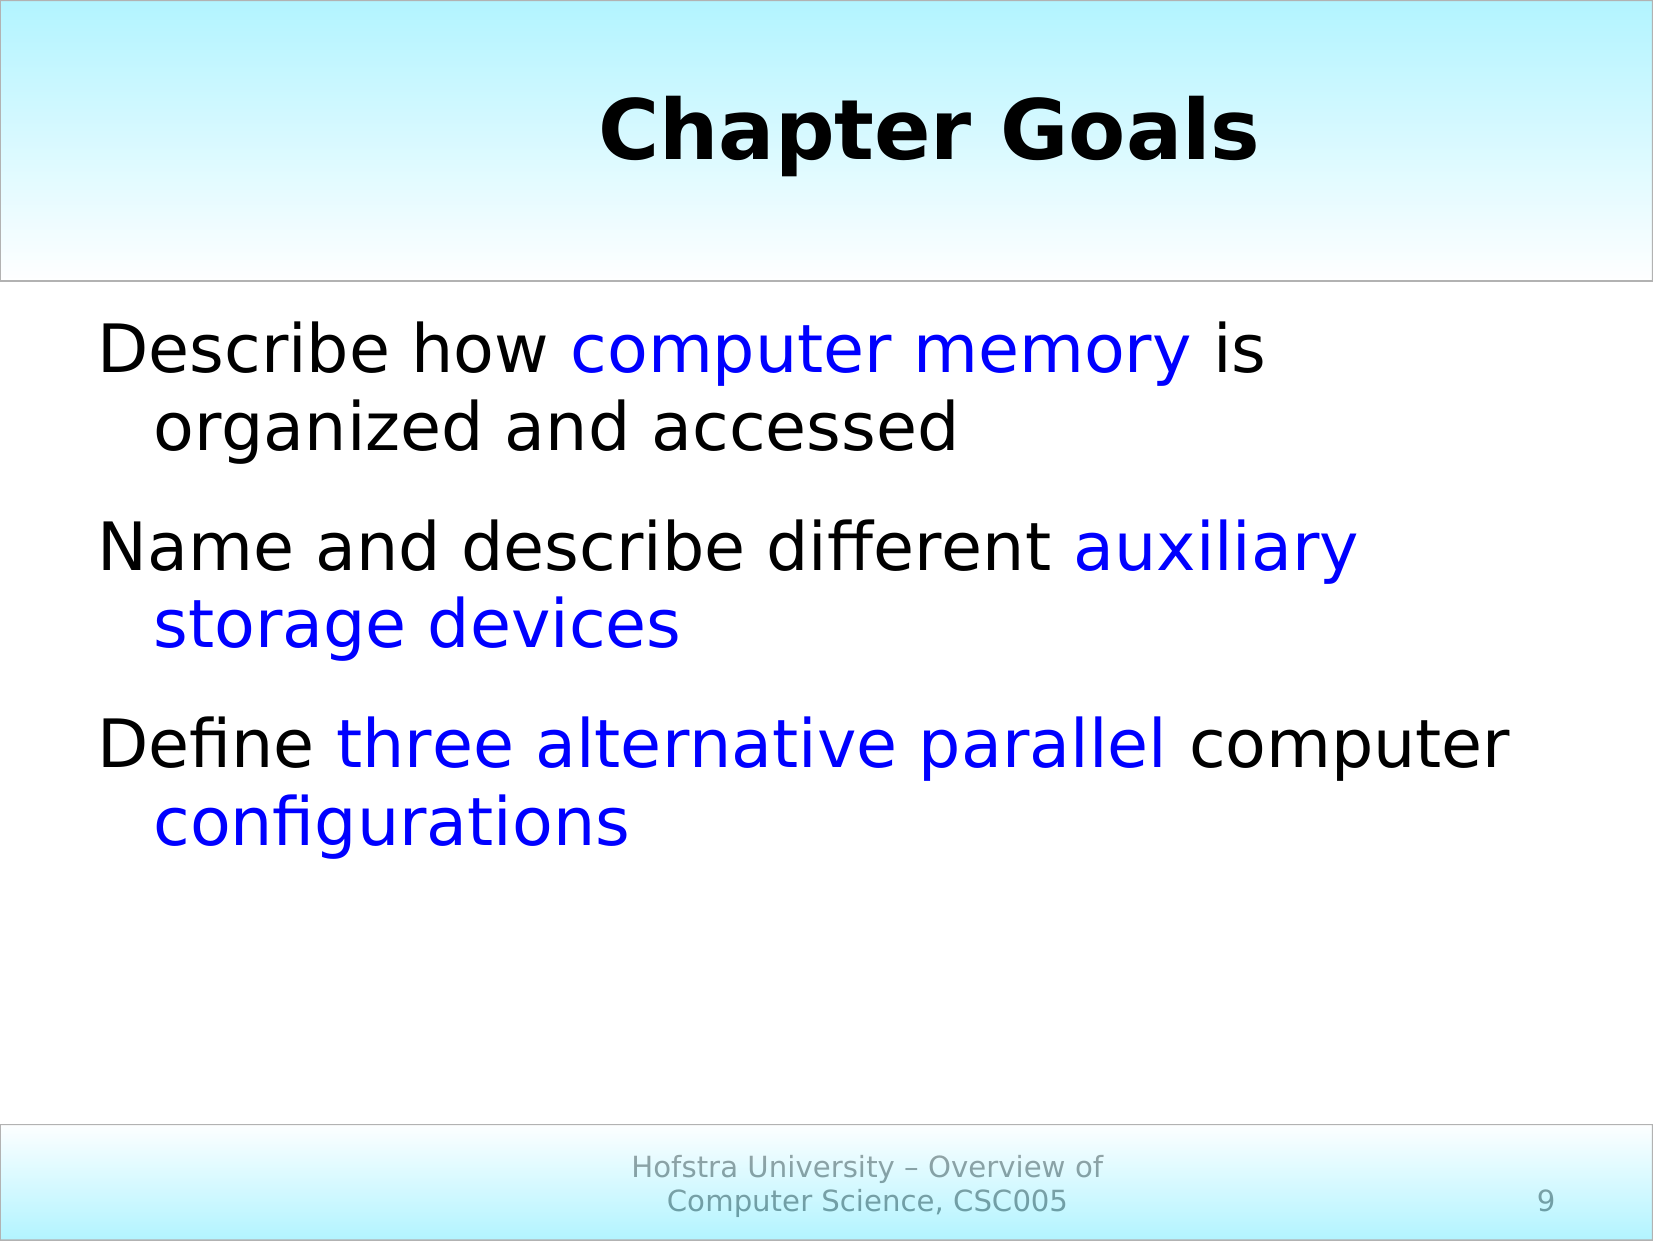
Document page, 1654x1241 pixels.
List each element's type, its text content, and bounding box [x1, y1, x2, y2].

title Chapter Goals [247, 27, 1612, 235]
list Describe how computer memory is organized and accessed Name and describe different auxiliary storage devices Define three alternative parallel computer configurations [82, 303, 1571, 1131]
